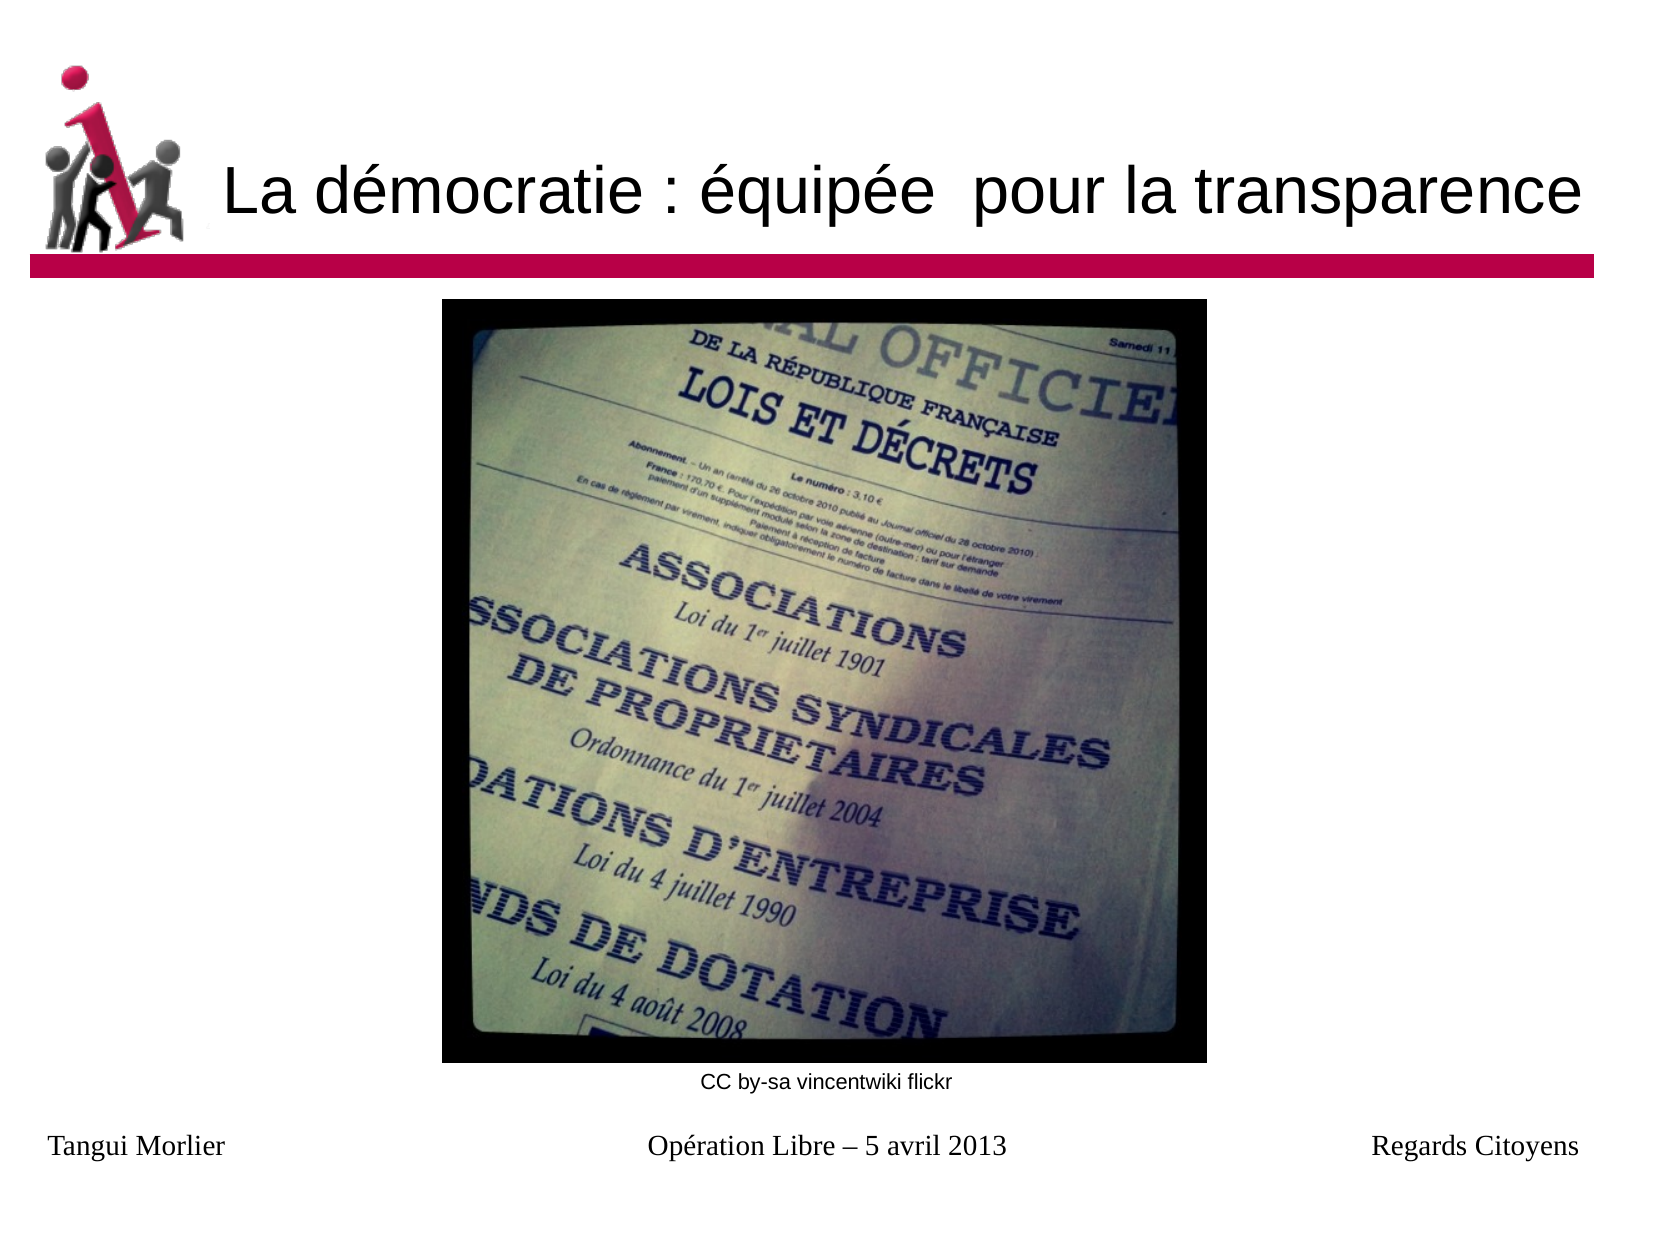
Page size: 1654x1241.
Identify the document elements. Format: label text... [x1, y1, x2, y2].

picture [442, 299, 1207, 1062]
text_box CC by-sa vincentwiki flickr [442, 1062, 1211, 1103]
picture [29, 60, 210, 254]
title La démocratie : équipée pour la transparence [159, 94, 1648, 287]
